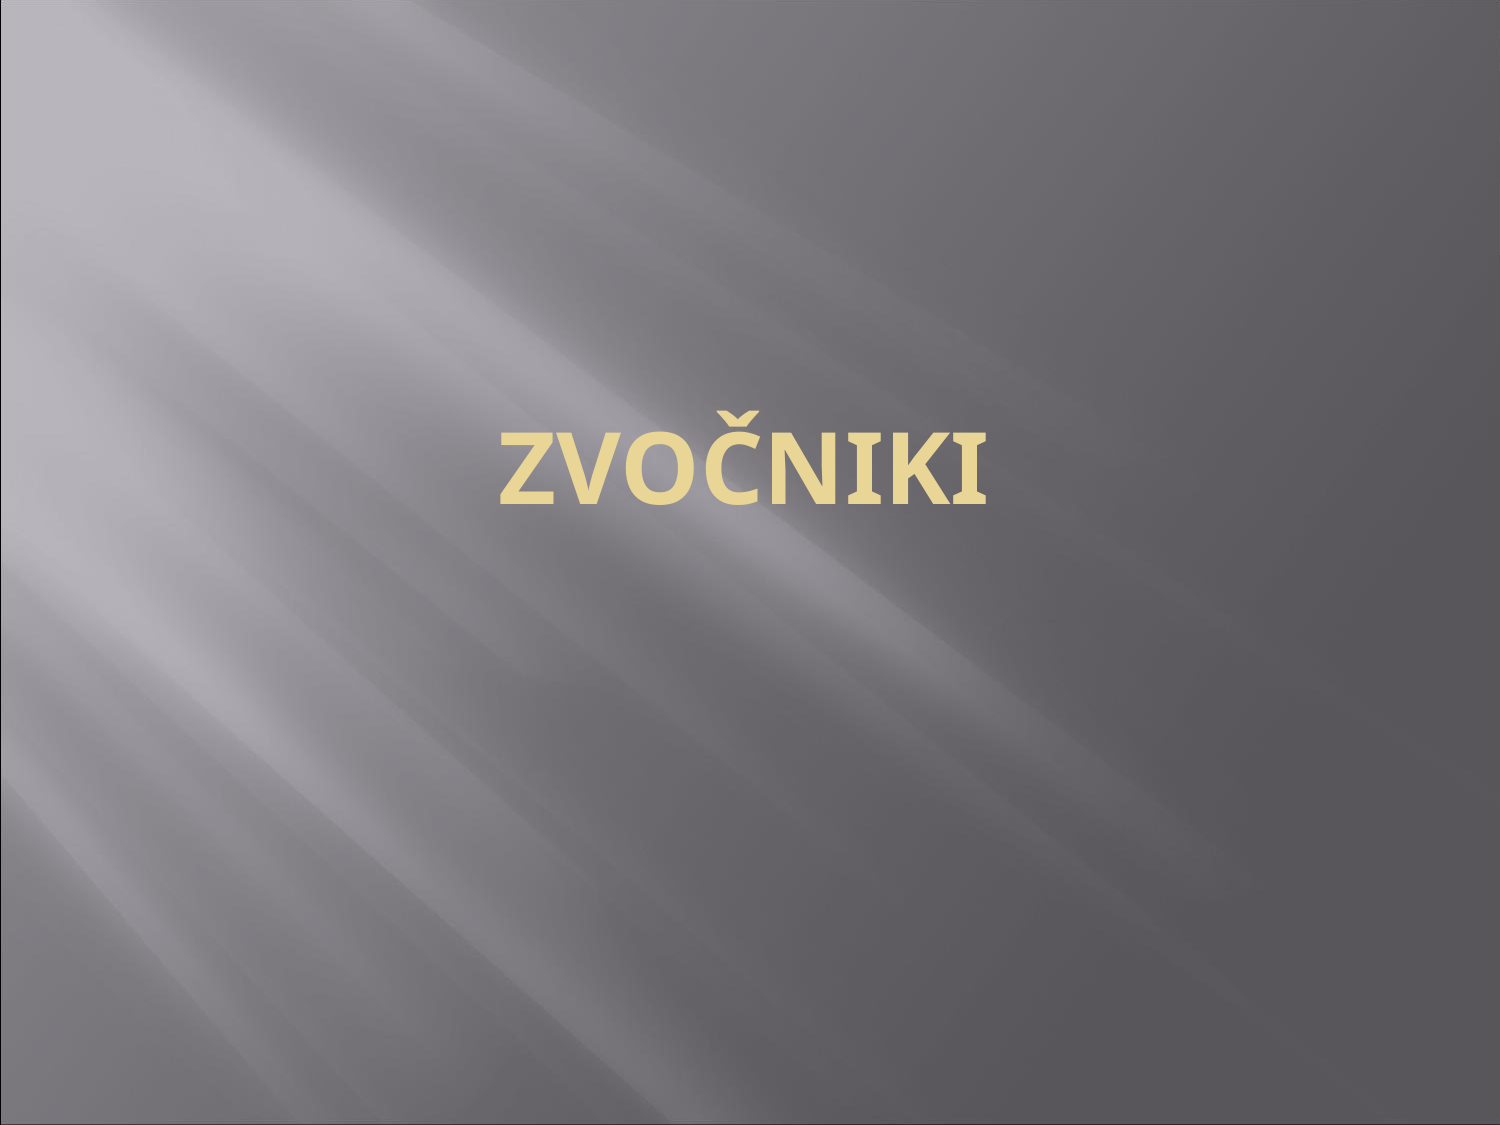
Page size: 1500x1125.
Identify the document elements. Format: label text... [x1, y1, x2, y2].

title zVOČNIKI [69, 224, 1420, 525]
picture [0, 0, 1500, 1125]
